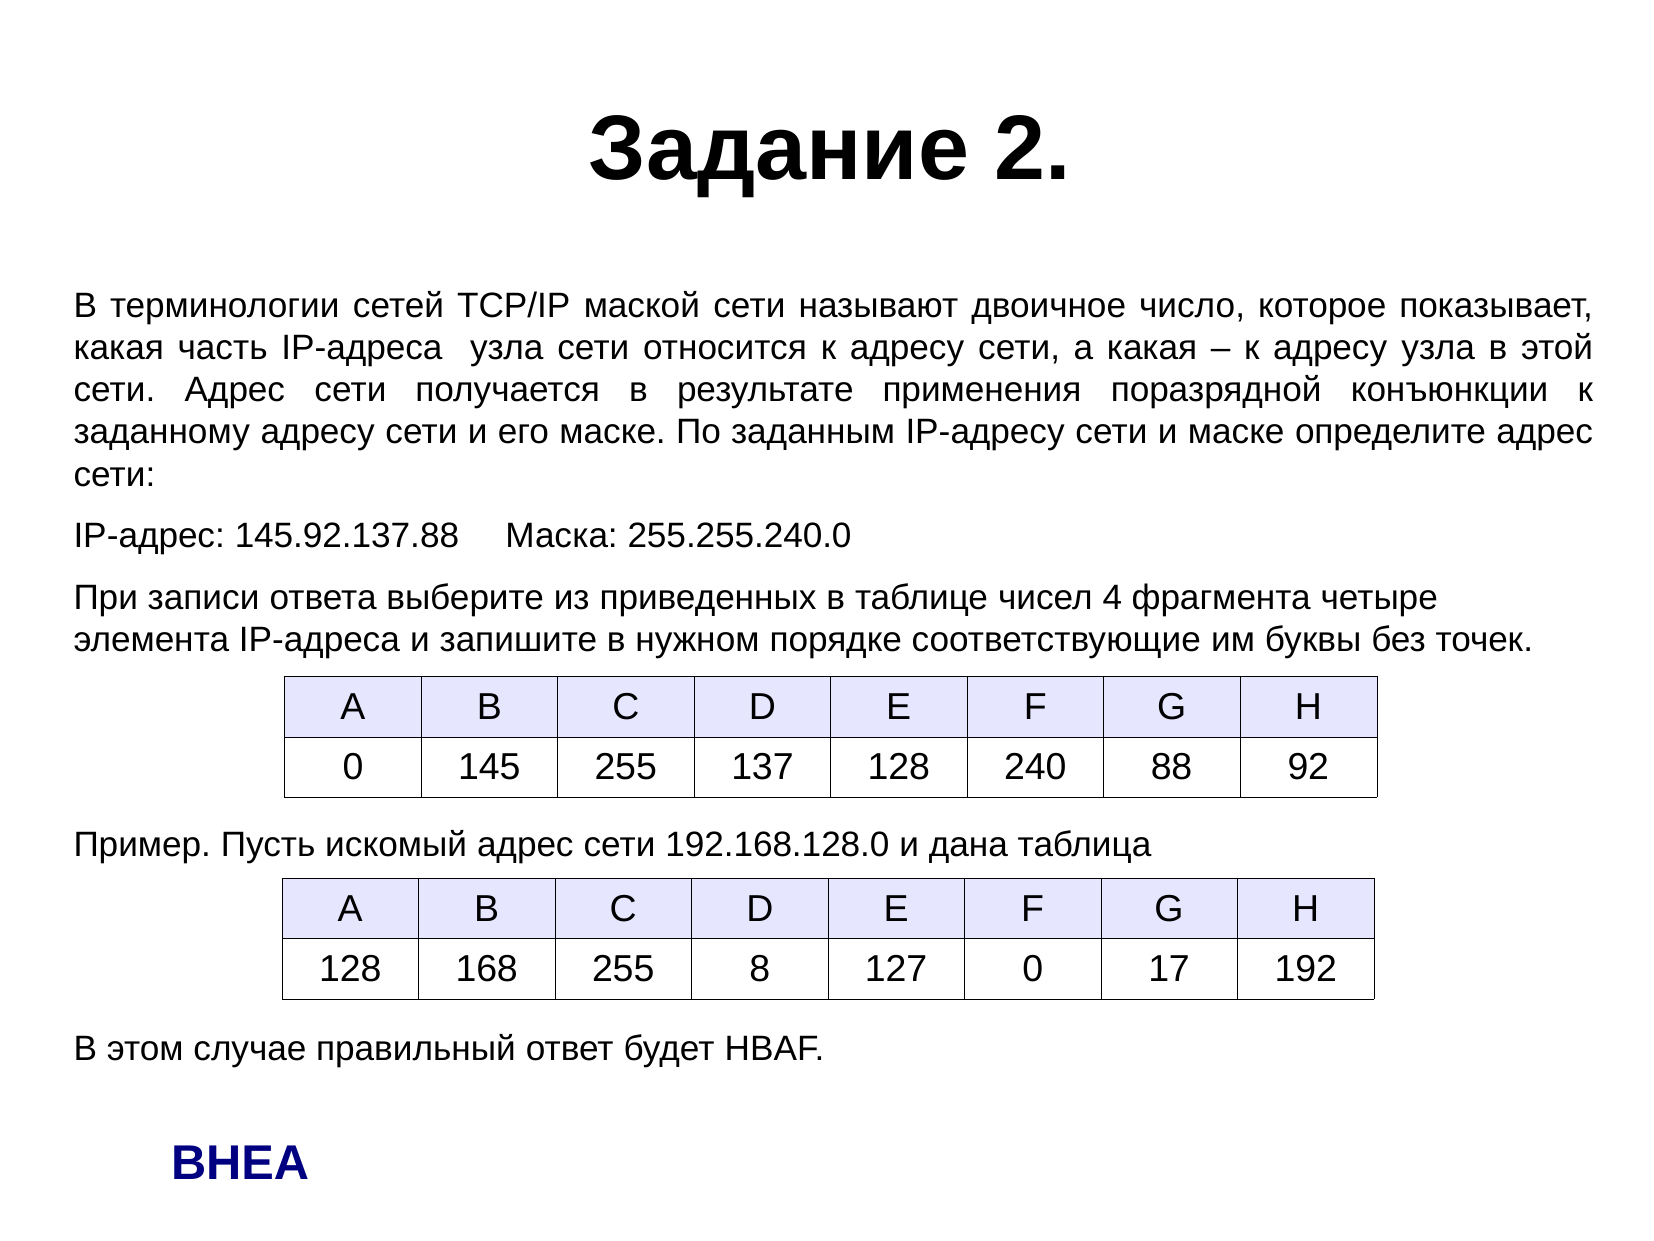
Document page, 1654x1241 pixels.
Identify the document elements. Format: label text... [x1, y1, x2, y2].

table_header E [831, 677, 967, 737]
table_header B [419, 879, 555, 938]
table_header F [965, 879, 1101, 938]
table_cell 255 [556, 939, 691, 999]
table_cell 8 [692, 939, 828, 999]
table_cell 168 [419, 939, 555, 999]
table_cell 0 [285, 738, 421, 797]
table_header F [968, 677, 1103, 737]
table_header A [283, 879, 418, 938]
table_header A [285, 677, 421, 737]
list В терминологии сетей TCP/IP маской сети называют двоичное число, которое показывает, какая часть IP-адреса узла сети относится к адресу сети, а какая – к адресу узла в этой сети. Адрес сети получается в результате применения поразрядной конъюнкции к заданному адресу сети и его маске. По заданным IP-адресу сети и маске определите адрес сети: IP-адрес: 145.92.137.88 Маска: 255.255.240.0 При записи ответа выберите из приведенных в таблице чисел 4 фрагмента четыре элемента IP-адреса и запишите в нужном порядке соответствующие им буквы без точек. Пример. Пусть искомый адрес сети 192.168.128.0 и дана таблица В этом случае правильный ответ будет HBAF. BHEA [58, 274, 1609, 1199]
table_cell 127 [829, 939, 964, 999]
table_cell 137 [695, 738, 830, 797]
table_cell 128 [831, 738, 967, 797]
table_header C [556, 879, 691, 938]
table_cell 192 [1238, 939, 1374, 999]
table_cell 88 [1104, 738, 1240, 797]
table_header E [829, 879, 964, 938]
table_cell 17 [1102, 939, 1237, 999]
table_header G [1102, 879, 1237, 938]
table_cell 240 [968, 738, 1103, 797]
table_cell 92 [1241, 738, 1377, 797]
table_cell 128 [283, 939, 418, 999]
table_header C [558, 677, 694, 737]
table_cell 255 [558, 738, 694, 797]
table_header B [422, 677, 557, 737]
table_cell 0 [965, 939, 1101, 999]
title Задание 2. [82, 68, 1571, 274]
table_header D [695, 677, 830, 737]
table_cell 145 [422, 738, 557, 797]
table_header H [1241, 677, 1377, 737]
table_header D [692, 879, 828, 938]
table_header G [1104, 677, 1240, 737]
table_header H [1238, 879, 1374, 938]
